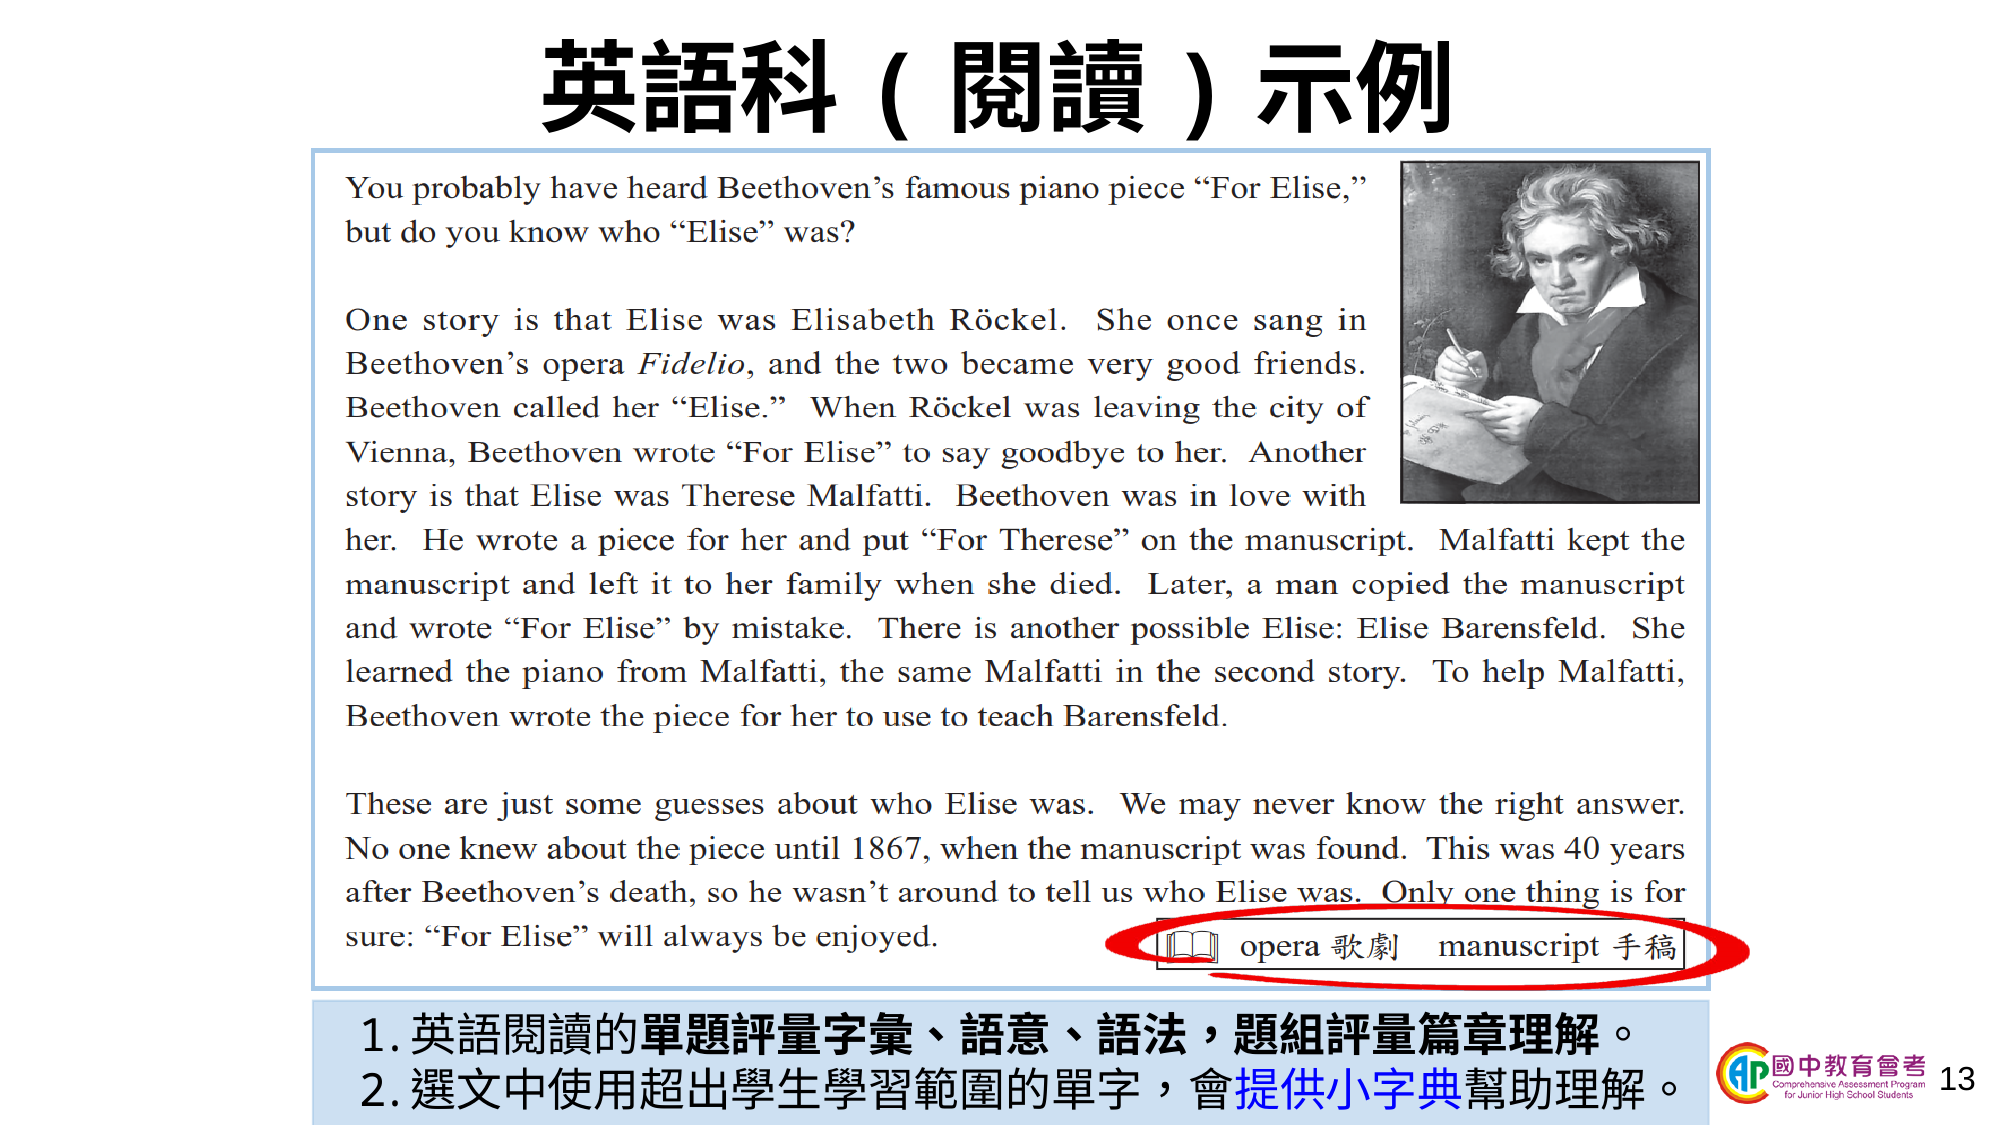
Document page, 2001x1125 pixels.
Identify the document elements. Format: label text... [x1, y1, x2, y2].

title 英語科(閱讀)示例 [315, 153, 1706, 179]
text_box [1923, 1047, 2000, 1108]
text_box 英語閱讀的單題評量字彙、語意、語法，題組評量篇章理解。 選文中使用超出學生學習範圍的單字，會提供小字典幫助理解。 [303, 999, 1716, 1124]
picture [337, 179, 1752, 991]
title 英語科(閱讀)示例 [0, 0, 1995, 179]
